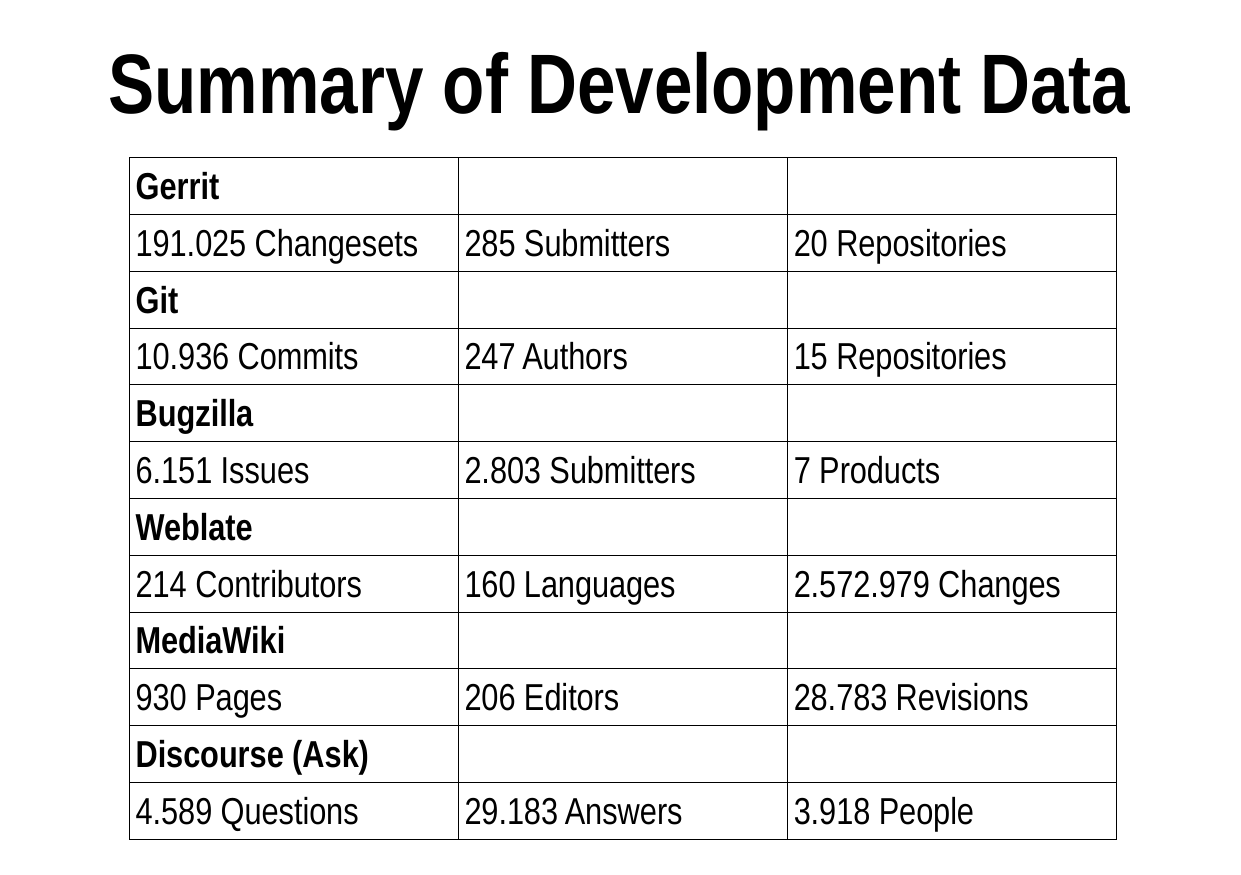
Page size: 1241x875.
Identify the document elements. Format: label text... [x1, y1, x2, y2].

table_cell 285 Submitters [459, 215, 787, 271]
table_cell Bugzilla [130, 385, 458, 441]
table_cell [459, 613, 787, 668]
table_cell [788, 499, 1116, 555]
table_cell Discourse (Ask) [130, 726, 458, 782]
table_cell 214 Contributors [130, 556, 458, 612]
table_cell 7 Products [788, 442, 1116, 498]
table_cell [459, 726, 787, 782]
table_cell MediaWiki [130, 613, 458, 668]
table_cell 20 Repositories [788, 215, 1116, 271]
table_cell 2.803 Submitters [459, 442, 787, 498]
table_cell 206 Editors [459, 669, 787, 725]
title Summary of Development Data [11, 12, 1229, 155]
table_cell [788, 385, 1116, 441]
table_cell 15 Repositories [788, 329, 1116, 384]
table_cell 29.183 Answers [459, 783, 787, 839]
table_cell [459, 272, 787, 328]
table_cell 28.783 Revisions [788, 669, 1116, 725]
table_cell Git [130, 272, 458, 328]
table_cell [788, 613, 1116, 668]
table_cell 10.936 Commits [130, 329, 458, 384]
table_cell 4.589 Questions [130, 783, 458, 839]
table_cell 6.151 Issues [130, 442, 458, 498]
table_header [788, 158, 1116, 214]
table_cell 930 Pages [130, 669, 458, 725]
table_cell 247 Authors [459, 329, 787, 384]
table_cell 191.025 Changesets [130, 215, 458, 271]
table_cell 2.572.979 Changes [788, 556, 1116, 612]
table_header Gerrit [130, 158, 458, 214]
table_header [459, 158, 787, 214]
table_cell [788, 726, 1116, 782]
table_cell [459, 499, 787, 555]
table_cell 160 Languages [459, 556, 787, 612]
table_cell [459, 385, 787, 441]
table_cell 3.918 People [788, 783, 1116, 839]
table_cell Weblate [130, 499, 458, 555]
table_cell [788, 272, 1116, 328]
